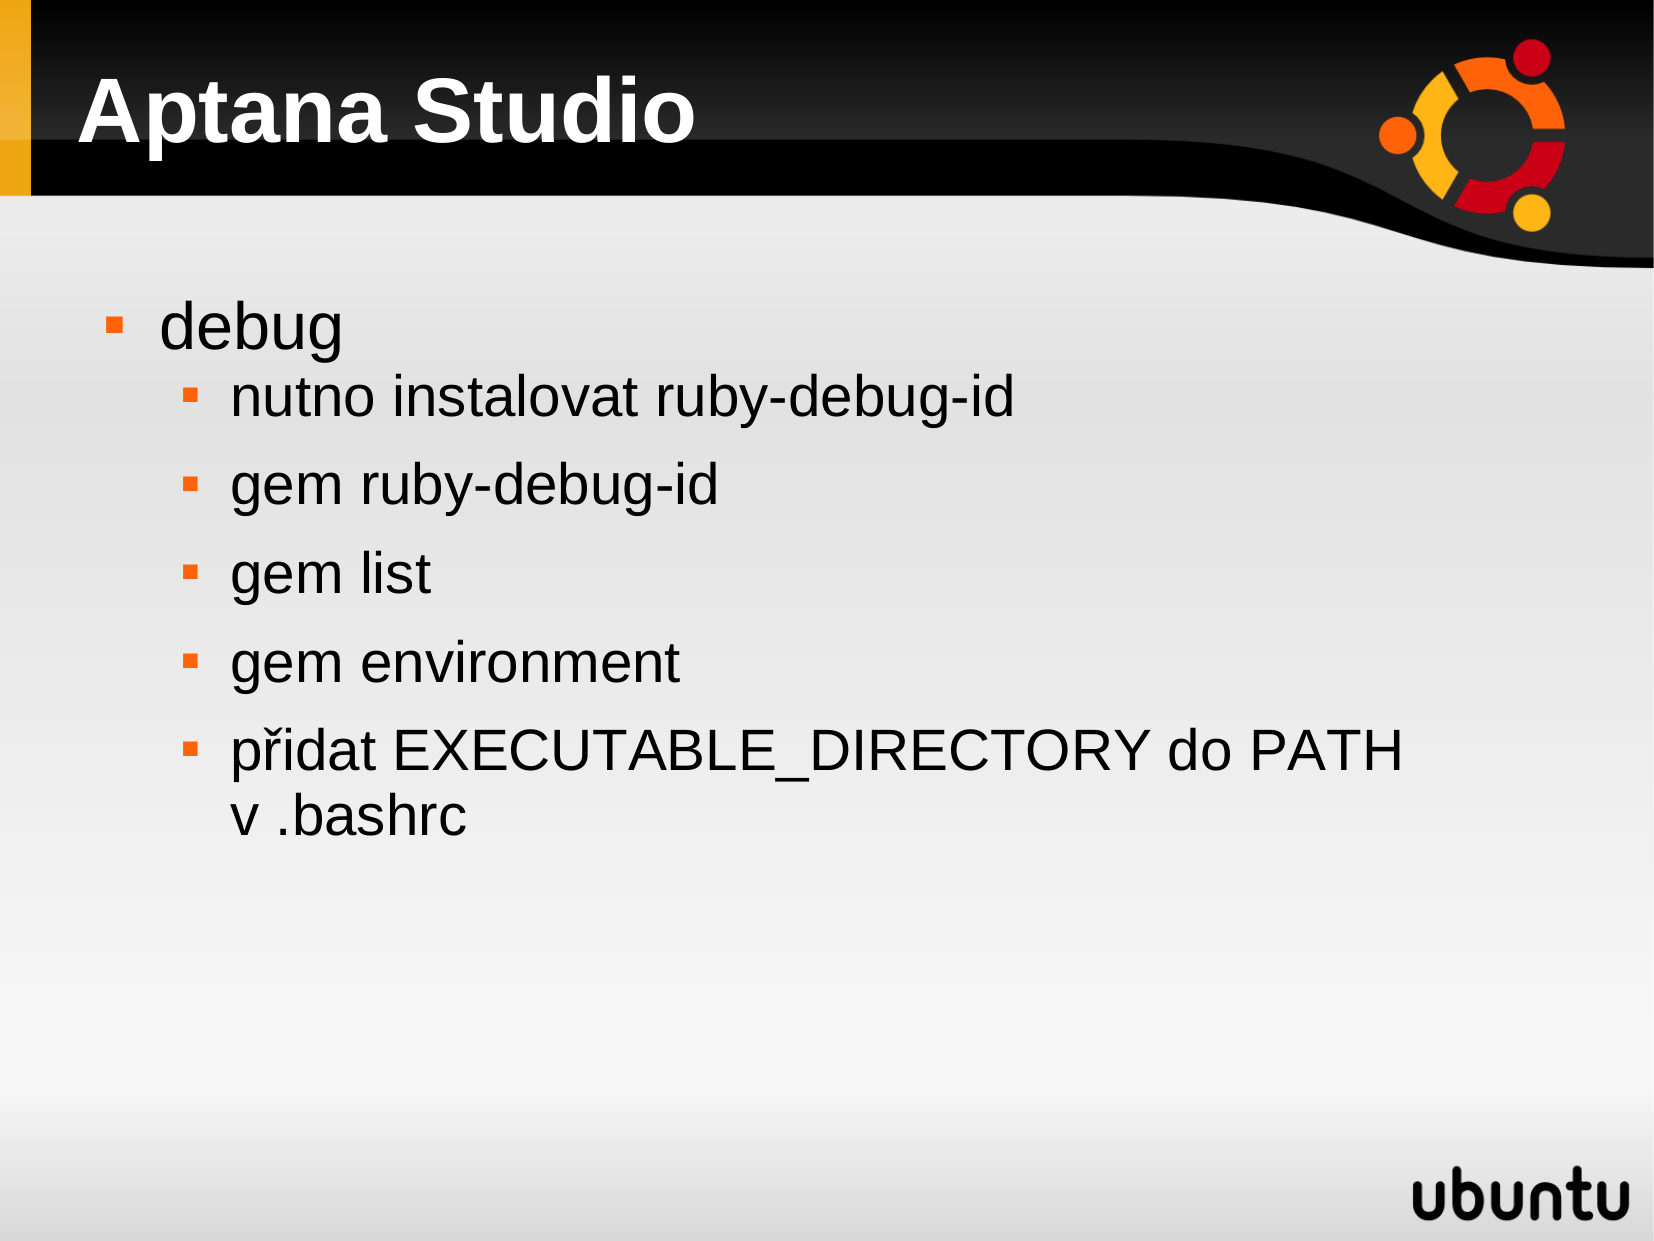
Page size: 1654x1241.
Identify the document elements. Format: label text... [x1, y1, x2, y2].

title Aptana Studio [76, 14, 1565, 207]
picture [0, 0, 1654, 1241]
list debug nutno instalovat ruby-debug-id gem ruby-debug-id gem list gem environment přidat EXECUTABLE_DIRECTORY do PATH v .bashrc [88, 288, 1577, 1093]
